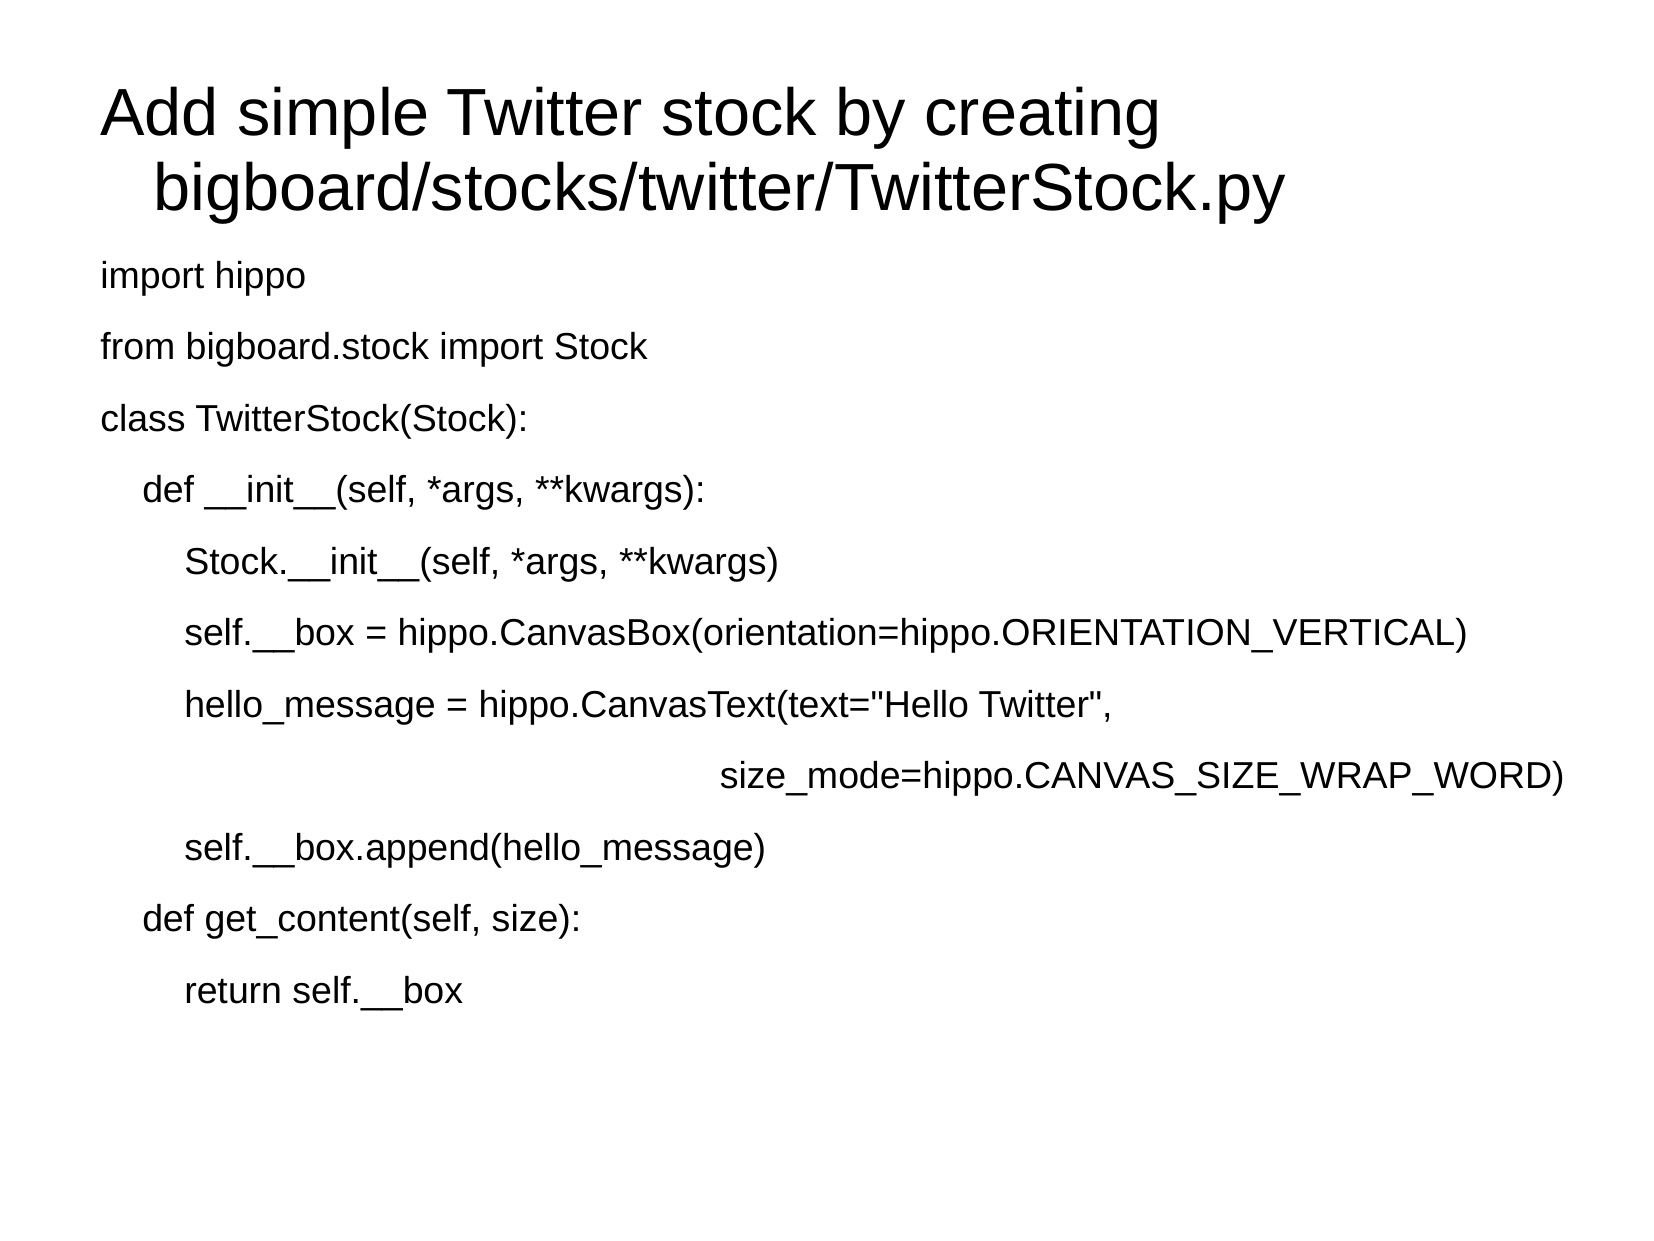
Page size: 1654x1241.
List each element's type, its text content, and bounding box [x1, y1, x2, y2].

list Add simple Twitter stock by creating bigboard/stocks/twitter/TwitterStock.py import hippo from bigboard.stock import Stock class TwitterStock(Stock): def __init__(self, *args, **kwargs): Stock.__init__(self, *args, **kwargs) self.__box = hippo.CanvasBox(orientation=hippo.ORIENTATION_VERTICAL) hello_message = hippo.CanvasText(text="Hello Twitter", size_mode=hippo.CANVAS_SIZE_WRAP_WORD) self.__box.append(hello_message) def get_content(self, size): return self.__box [82, 75, 1571, 1094]
